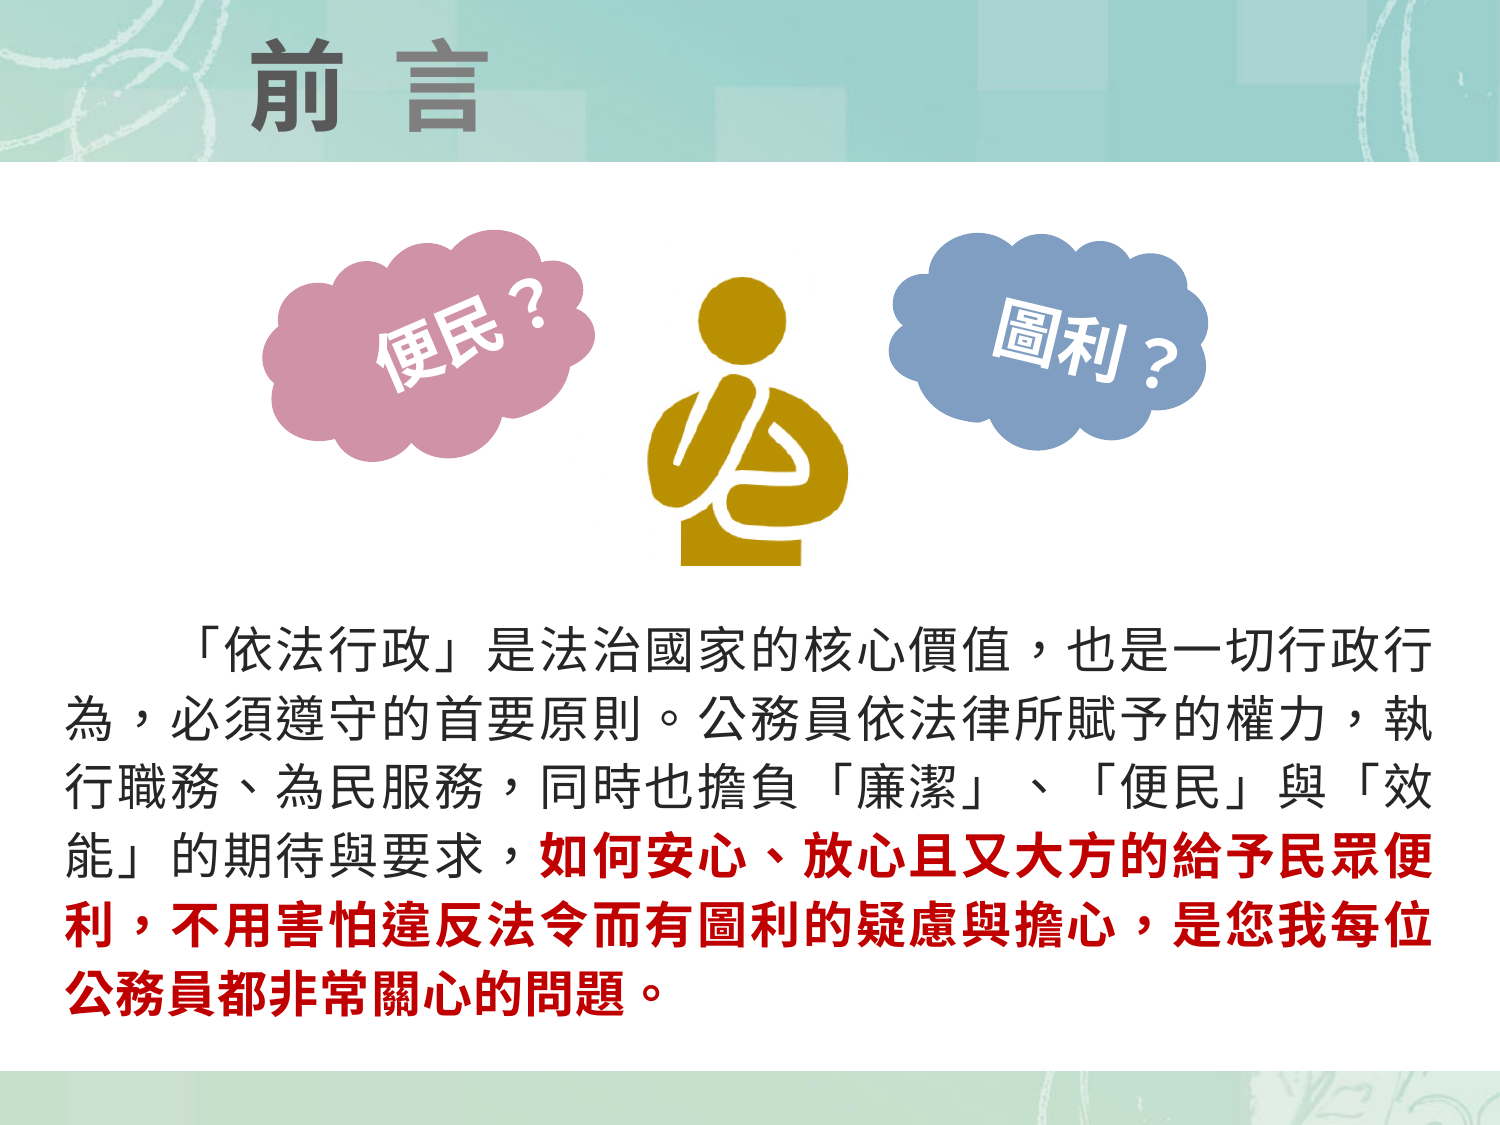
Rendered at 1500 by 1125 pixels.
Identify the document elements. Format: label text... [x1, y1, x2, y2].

text_box 圖利？ [888, 232, 1209, 451]
text_box [0, 162, 1500, 1071]
text_box 前 言 [232, 15, 515, 153]
picture [572, 243, 877, 566]
text_box 便民？ [262, 229, 595, 462]
text_box 「依法行政」是法治國家的核心價值，也是一切行政行為，必須遵守的首要原則。公務員依法律所賦予的權力，執行職務、為民服務，同時也擔負「廉潔」、「便民」與「效能」的期待與要求，如何安心、放心且又大方的給予民眾便利，不用害怕違反法令而有圖利的疑慮與擔心，是您我每位公務員都非常關心的問題。 [49, 602, 1451, 1034]
